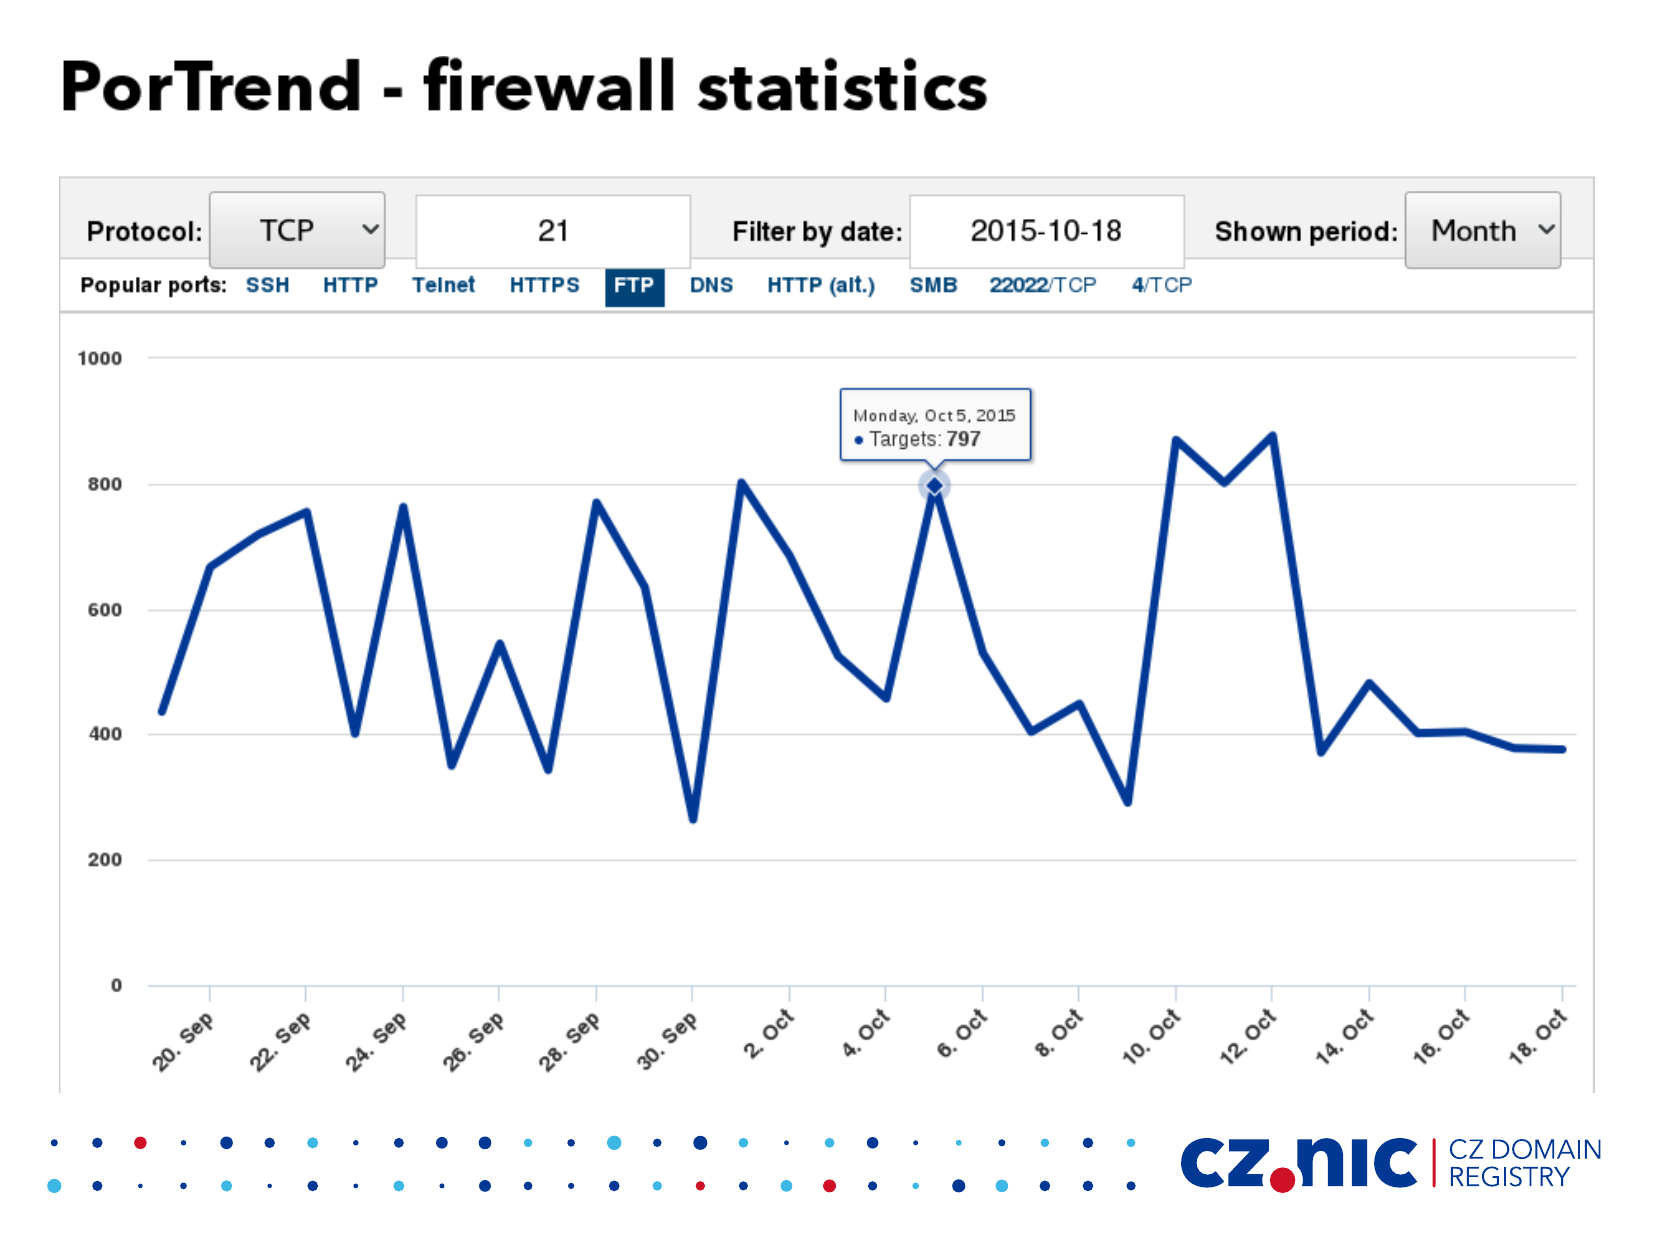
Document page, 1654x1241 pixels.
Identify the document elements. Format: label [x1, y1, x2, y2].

picture [59, 56, 1595, 1093]
